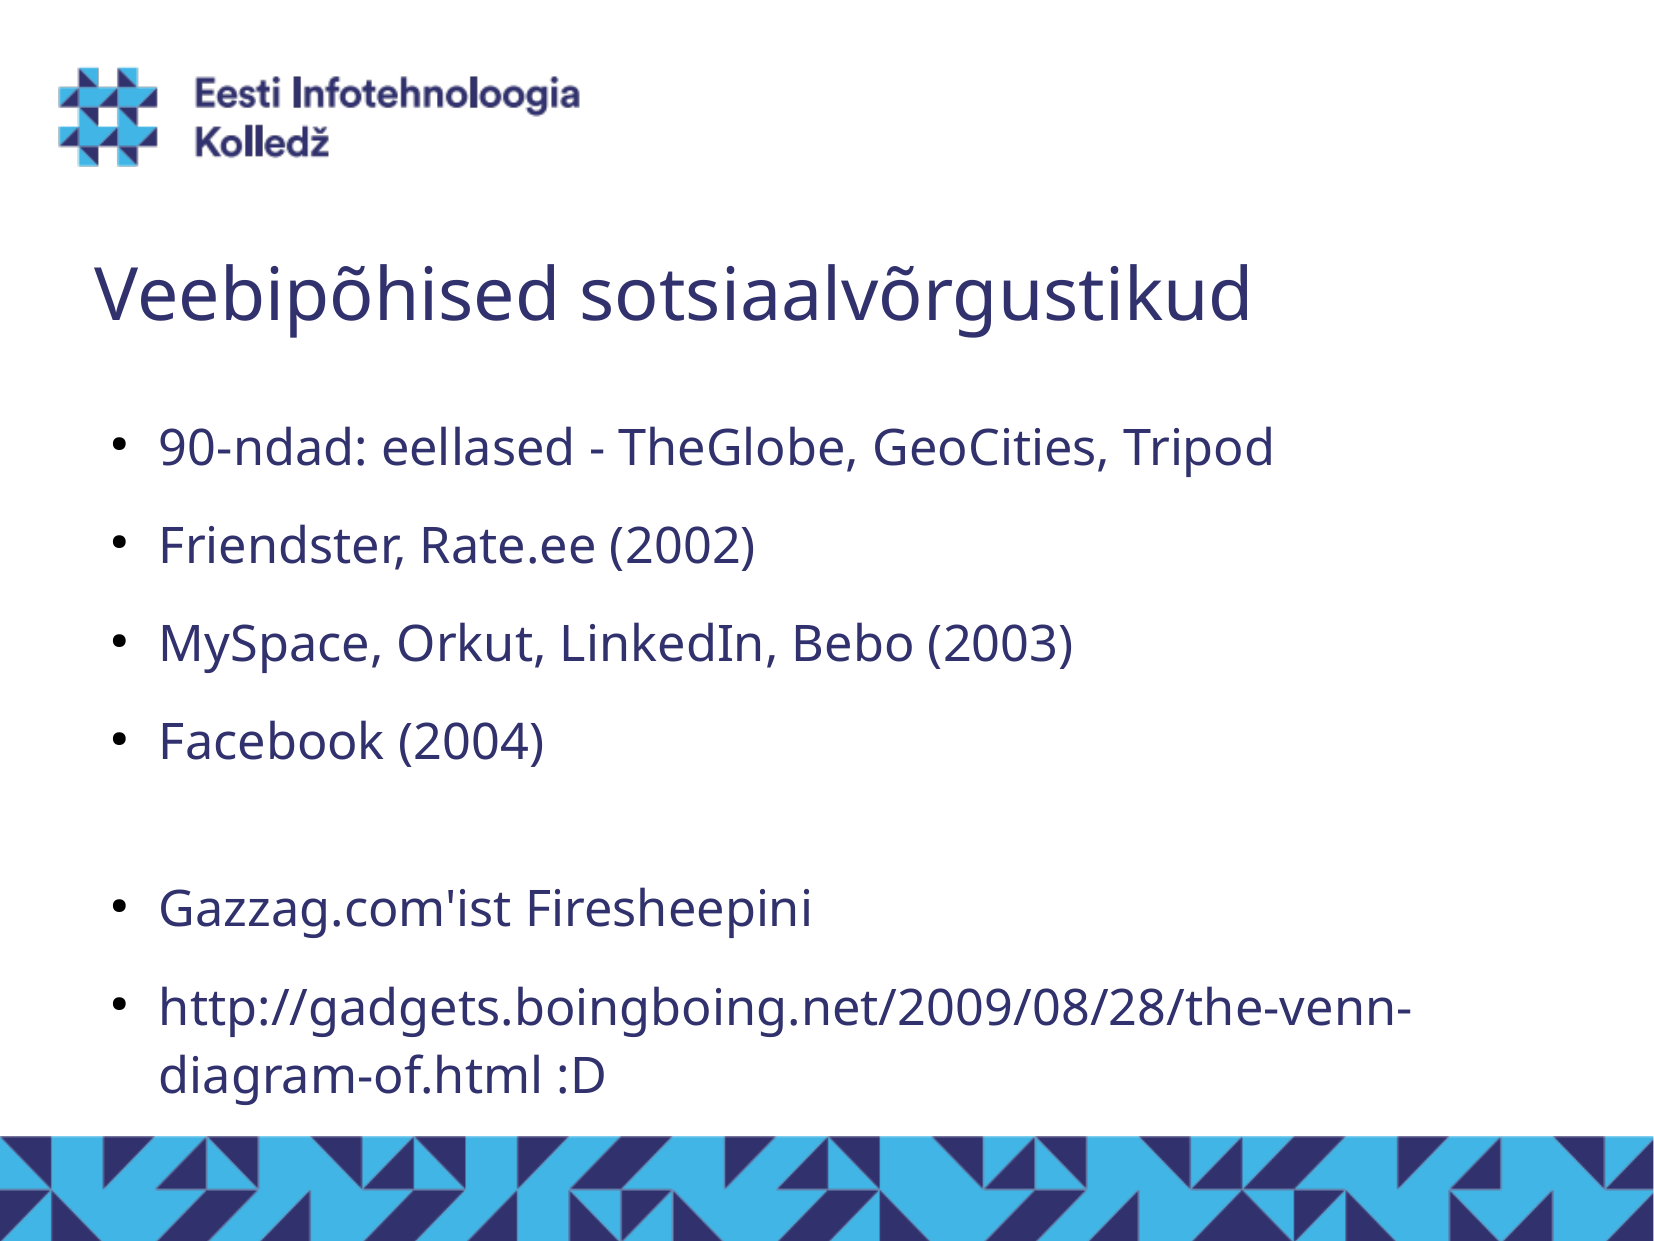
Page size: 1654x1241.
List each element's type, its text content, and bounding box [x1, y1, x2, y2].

list 90-ndad: eellased - TheGlobe, GeoCities, Tripod Friendster, Rate.ee (2002) MySpace, Orkut, LinkedIn, Bebo (2003) Facebook (2004) Gazzag.com'ist Firesheepini http://gadgets.boingboing.net/2009/08/28/the-venn-diagram-of.html :D [94, 411, 1607, 1111]
title Veebipõhised sotsiaalvõrgustikud [94, 188, 1607, 396]
